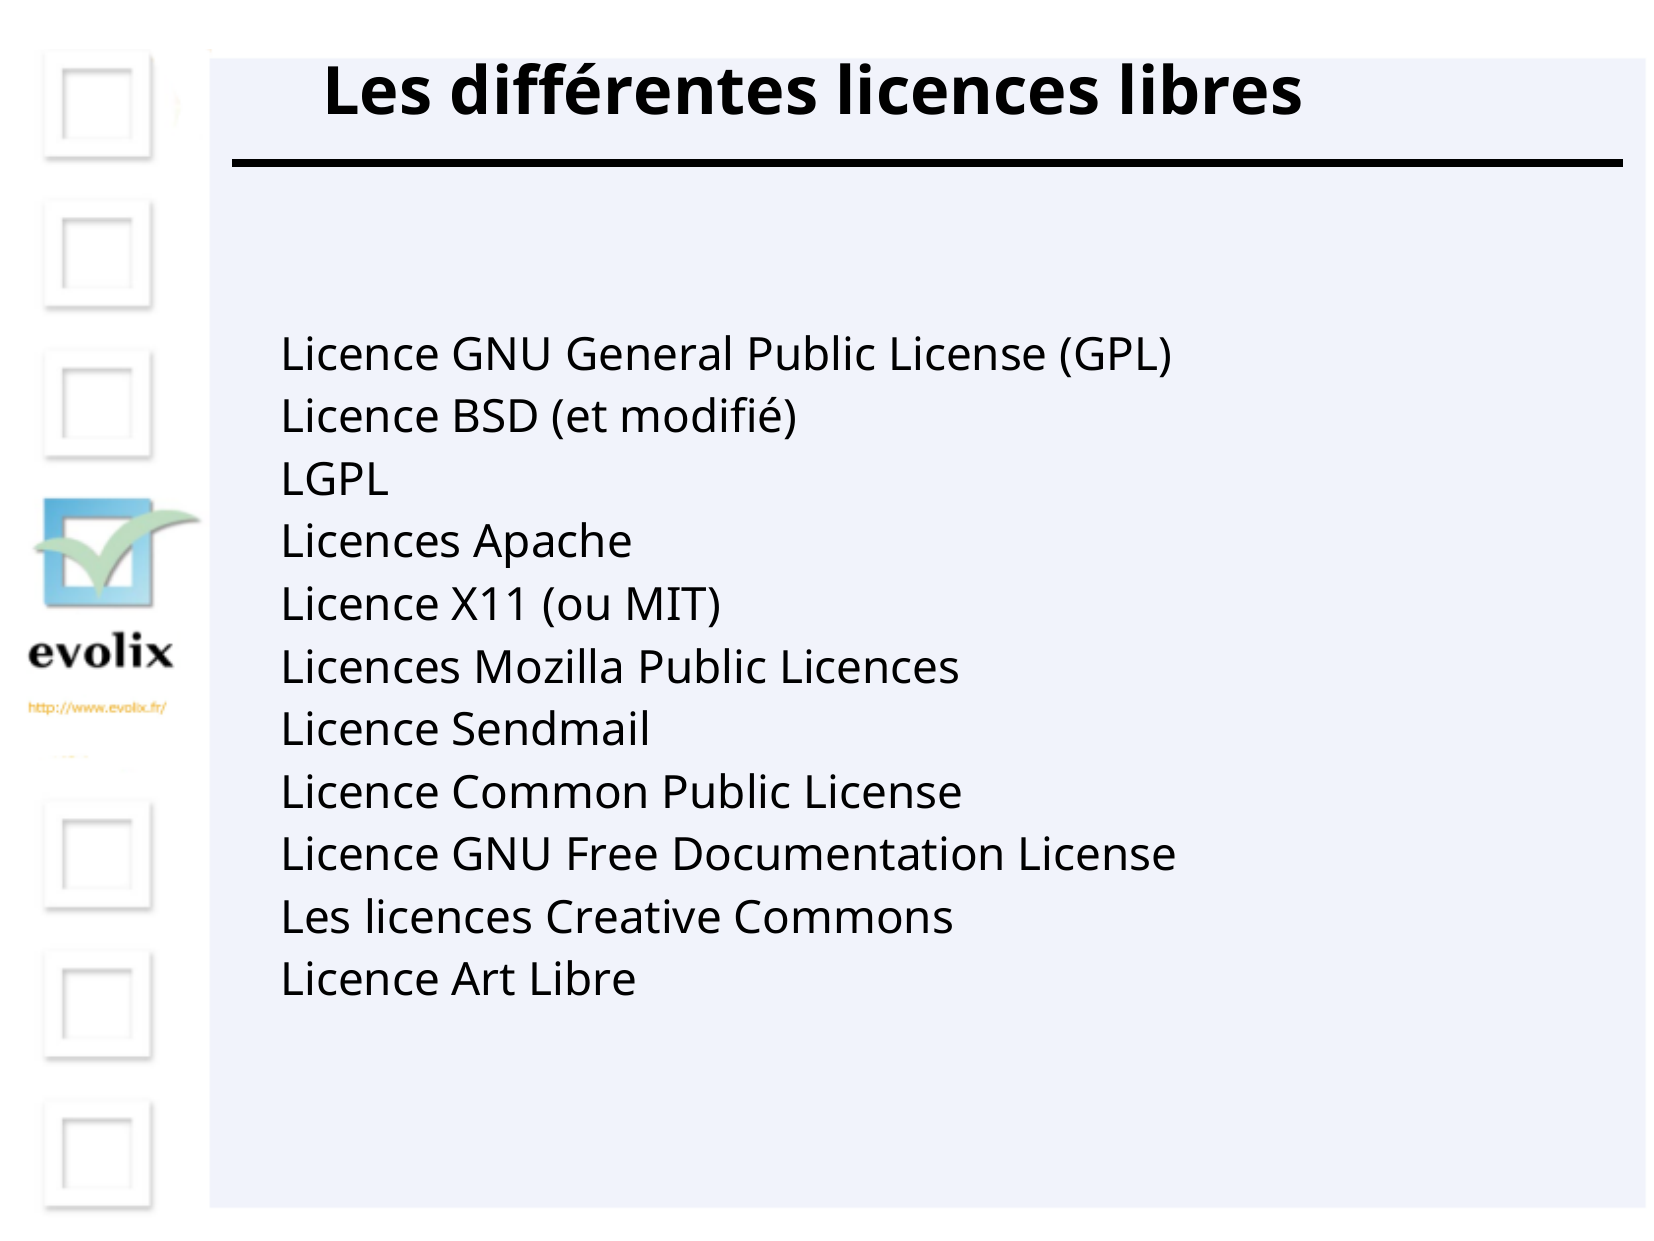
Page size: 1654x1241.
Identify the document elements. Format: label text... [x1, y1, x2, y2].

title Les différentes licences libres [22, 27, 1604, 151]
picture [0, 49, 1654, 1218]
subtitle Licence GNU General Public License (GPL) Licence BSD (et modifié) LGPL Licences Apache Licence X11 (ou MIT) Licences Mozilla Public Licences Licence Sendmail Licence Common Public License Licence GNU Free Documentation License Les licences Creative Commons Licence Art Libre [245, 244, 1582, 1149]
